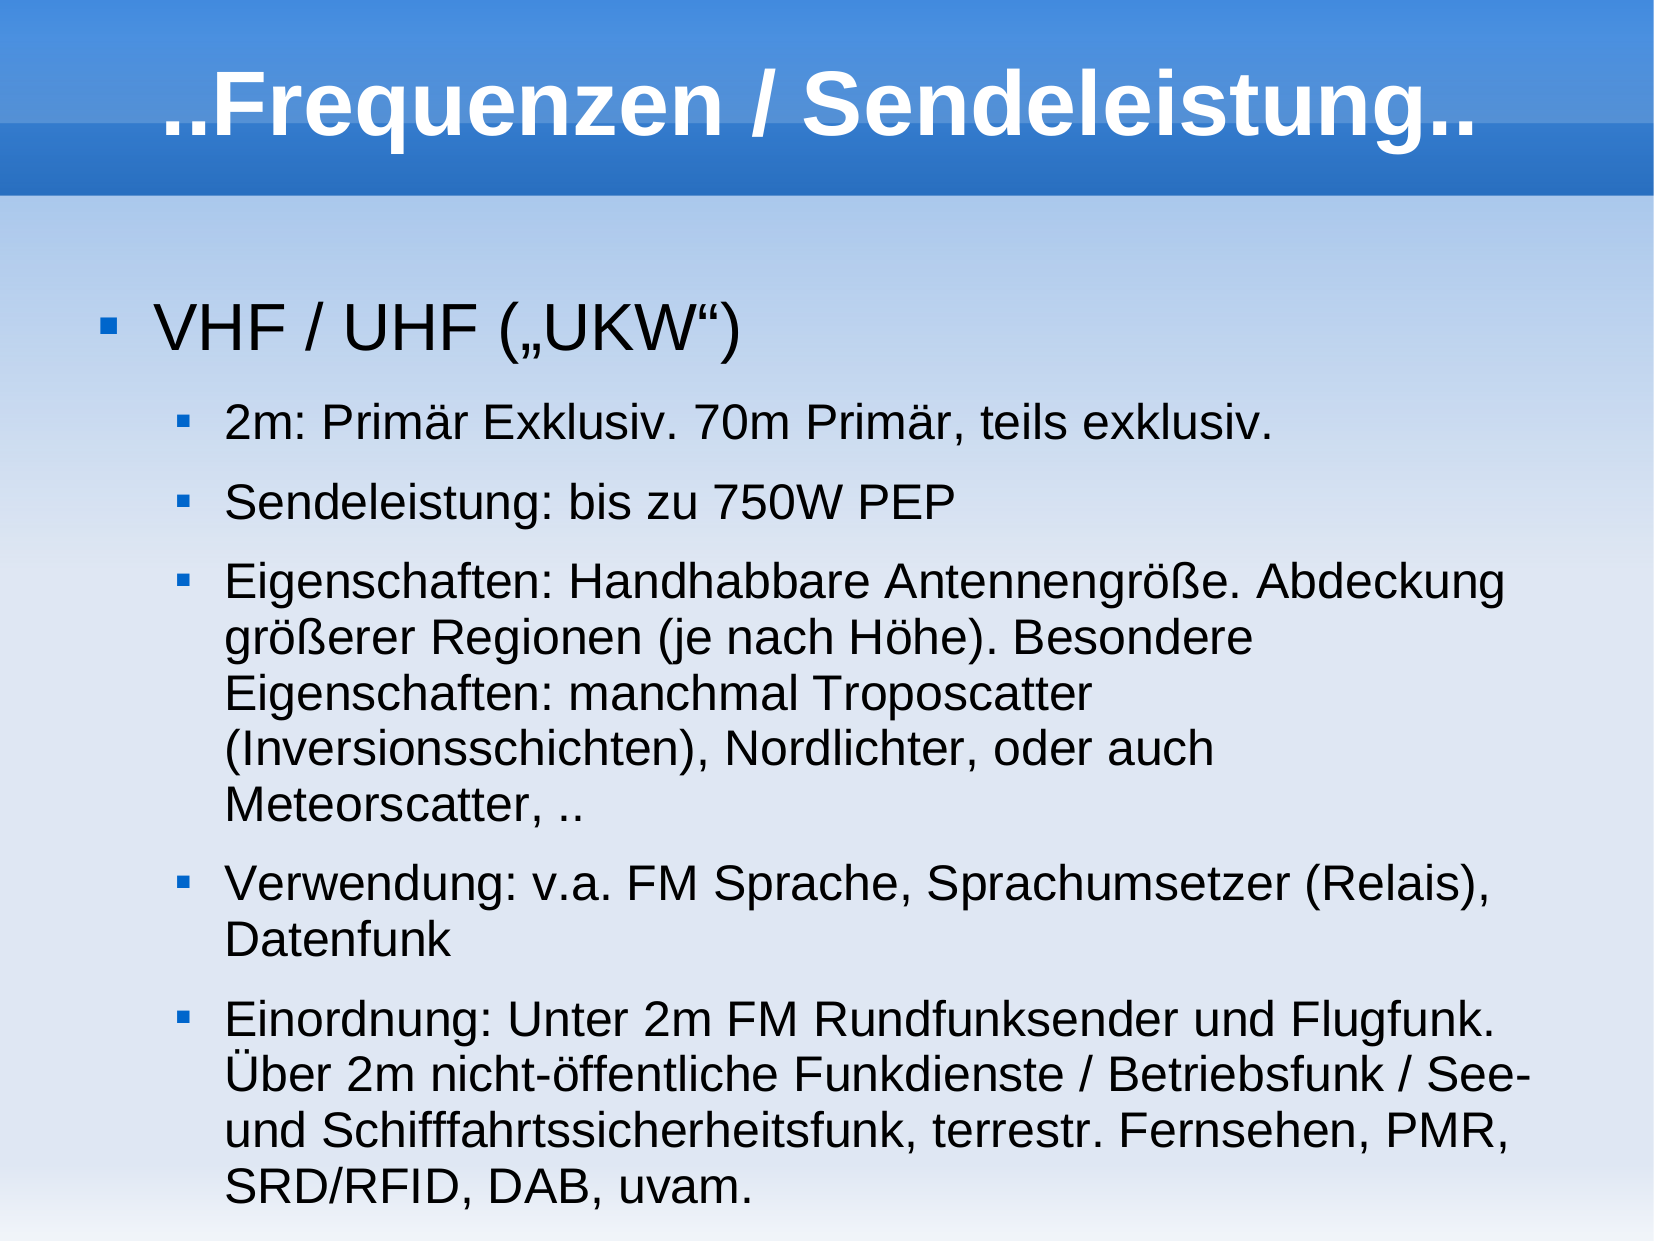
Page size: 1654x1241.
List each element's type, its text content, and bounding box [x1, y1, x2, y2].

list VHF / UHF („UKW“) 2m: Primär Exklusiv. 70m Primär, teils exklusiv. Sendeleistung: bis zu 750W PEP Eigenschaften: Handhabbare Antennengröße. Abdeckung größerer Regionen (je nach Höhe). Besondere Eigenschaften: manchmal Troposcatter (Inversionsschichten), Nordlichter, oder auch Meteorscatter, .. Verwendung: v.a. FM Sprache, Sprachumsetzer (Relais), Datenfunk Einordnung: Unter 2m FM Rundfunksender und Flugfunk. Über 2m nicht-öffentliche Funkdienste / Betriebsfunk / See- und Schifffahrtssicherheitsfunk, terrestr. Fernsehen, PMR, SRD/RFID, DAB, uvam. [82, 290, 1571, 1241]
picture [0, 0, 1654, 1241]
title ..Frequenzen / Sendeleistung.. [76, 7, 1565, 200]
